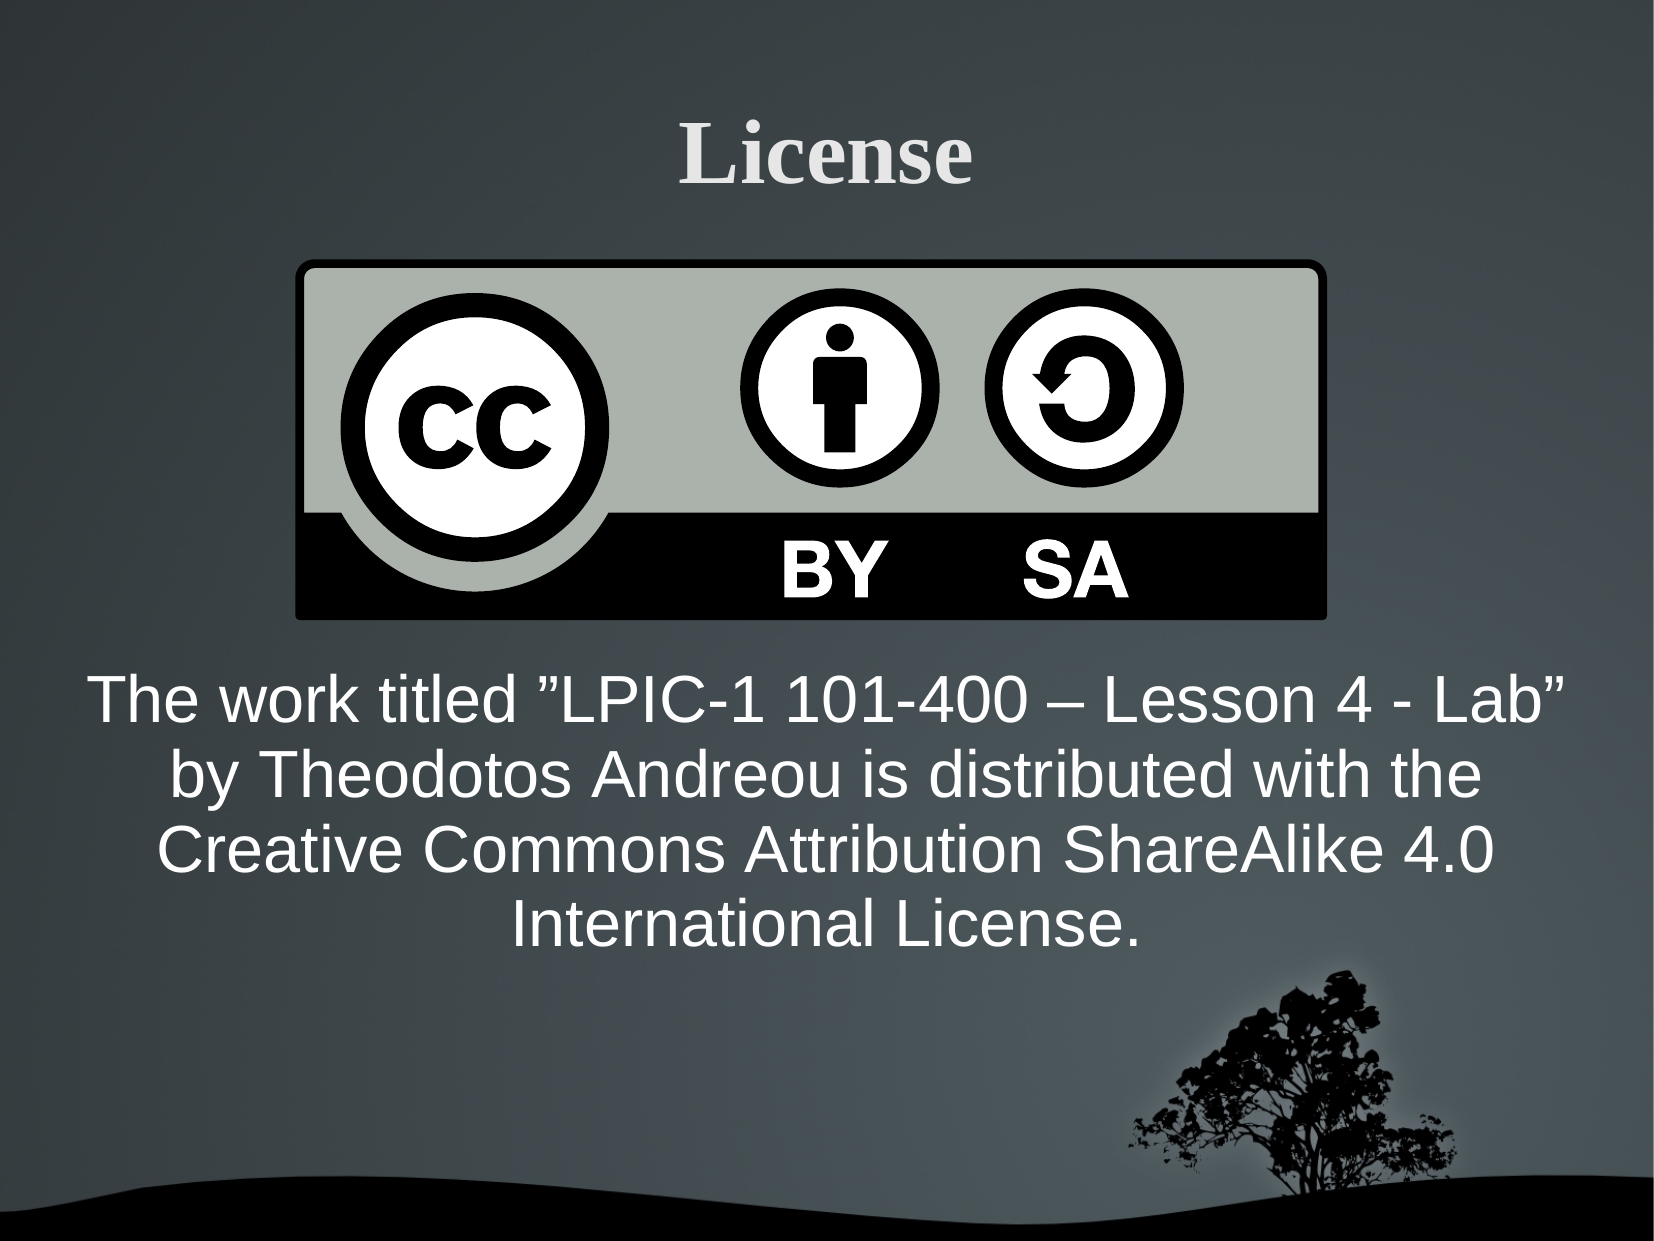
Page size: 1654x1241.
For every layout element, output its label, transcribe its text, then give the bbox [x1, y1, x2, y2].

title License [82, 49, 1571, 257]
picture [0, 0, 1654, 1241]
subtitle The work titled ”LPIC-1 101-400 – Lesson 4 - Lab” by Theodotos Andreou is distributed with the Creative Commons Attribution ShareAlike 4.0 International License. [82, 290, 1571, 1109]
